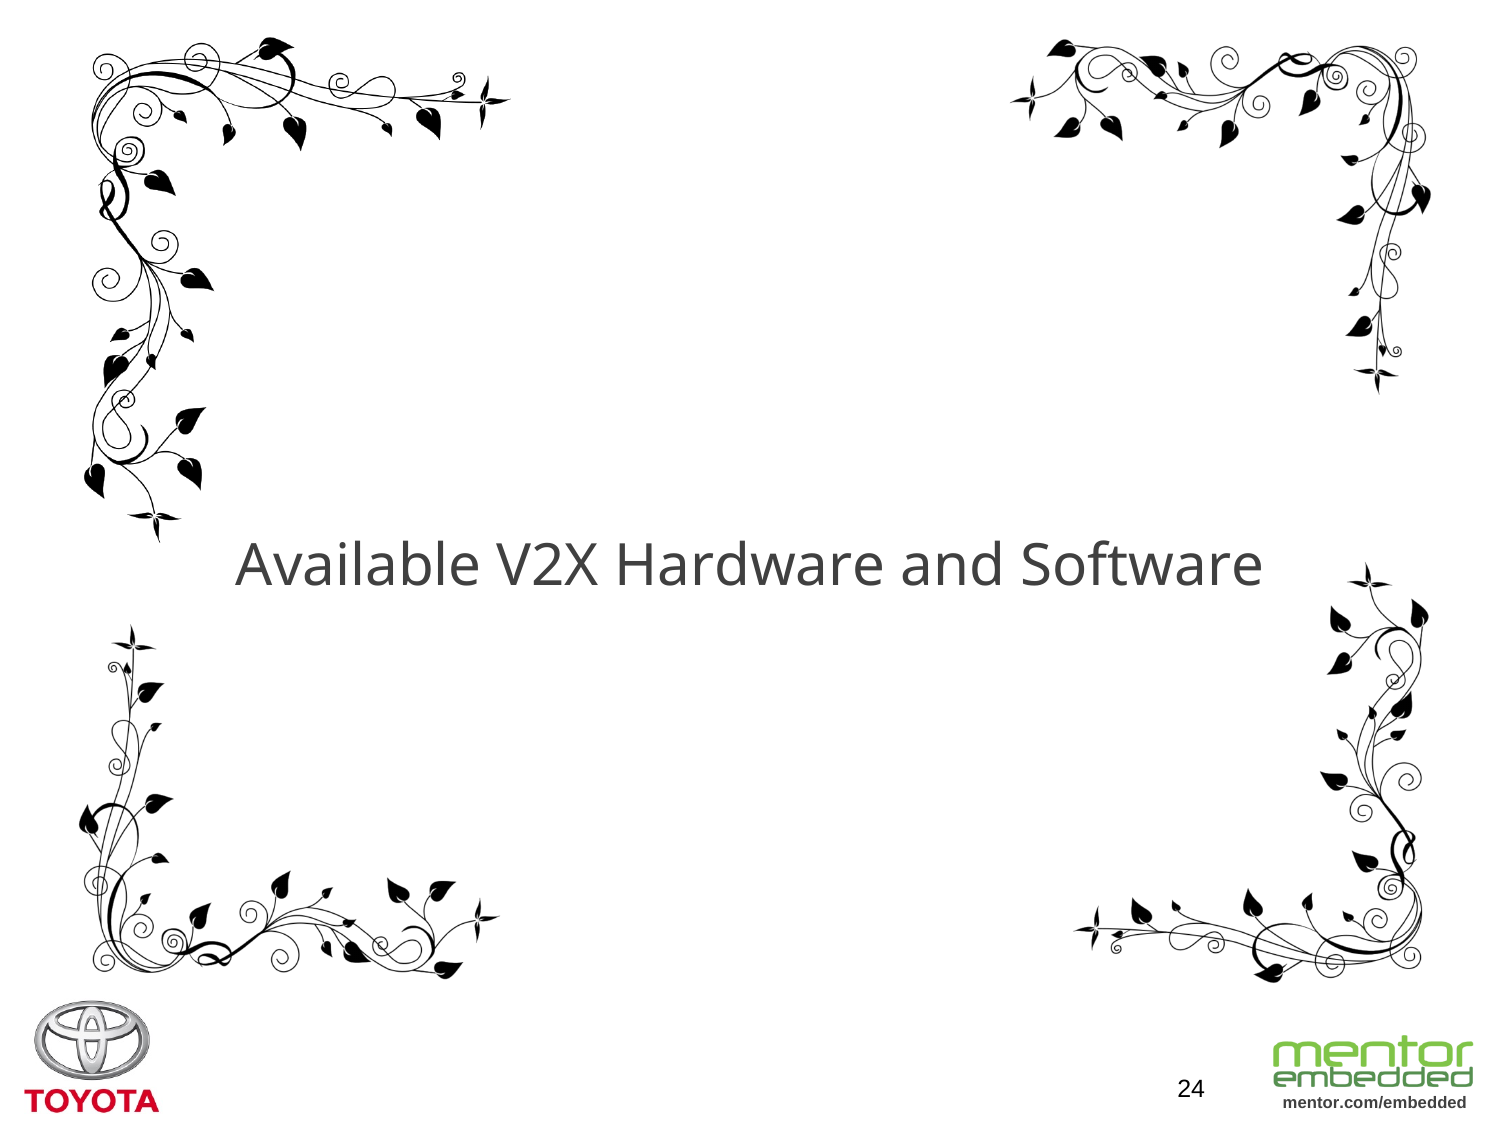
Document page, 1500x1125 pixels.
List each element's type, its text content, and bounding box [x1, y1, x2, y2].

picture [1069, 557, 1435, 988]
picture [73, 620, 504, 986]
picture [75, 30, 515, 548]
text_box Available V2X Hardware and Software [0, 167, 1500, 958]
picture [1005, 32, 1436, 398]
picture [24, 998, 163, 1114]
picture [1268, 1030, 1476, 1092]
